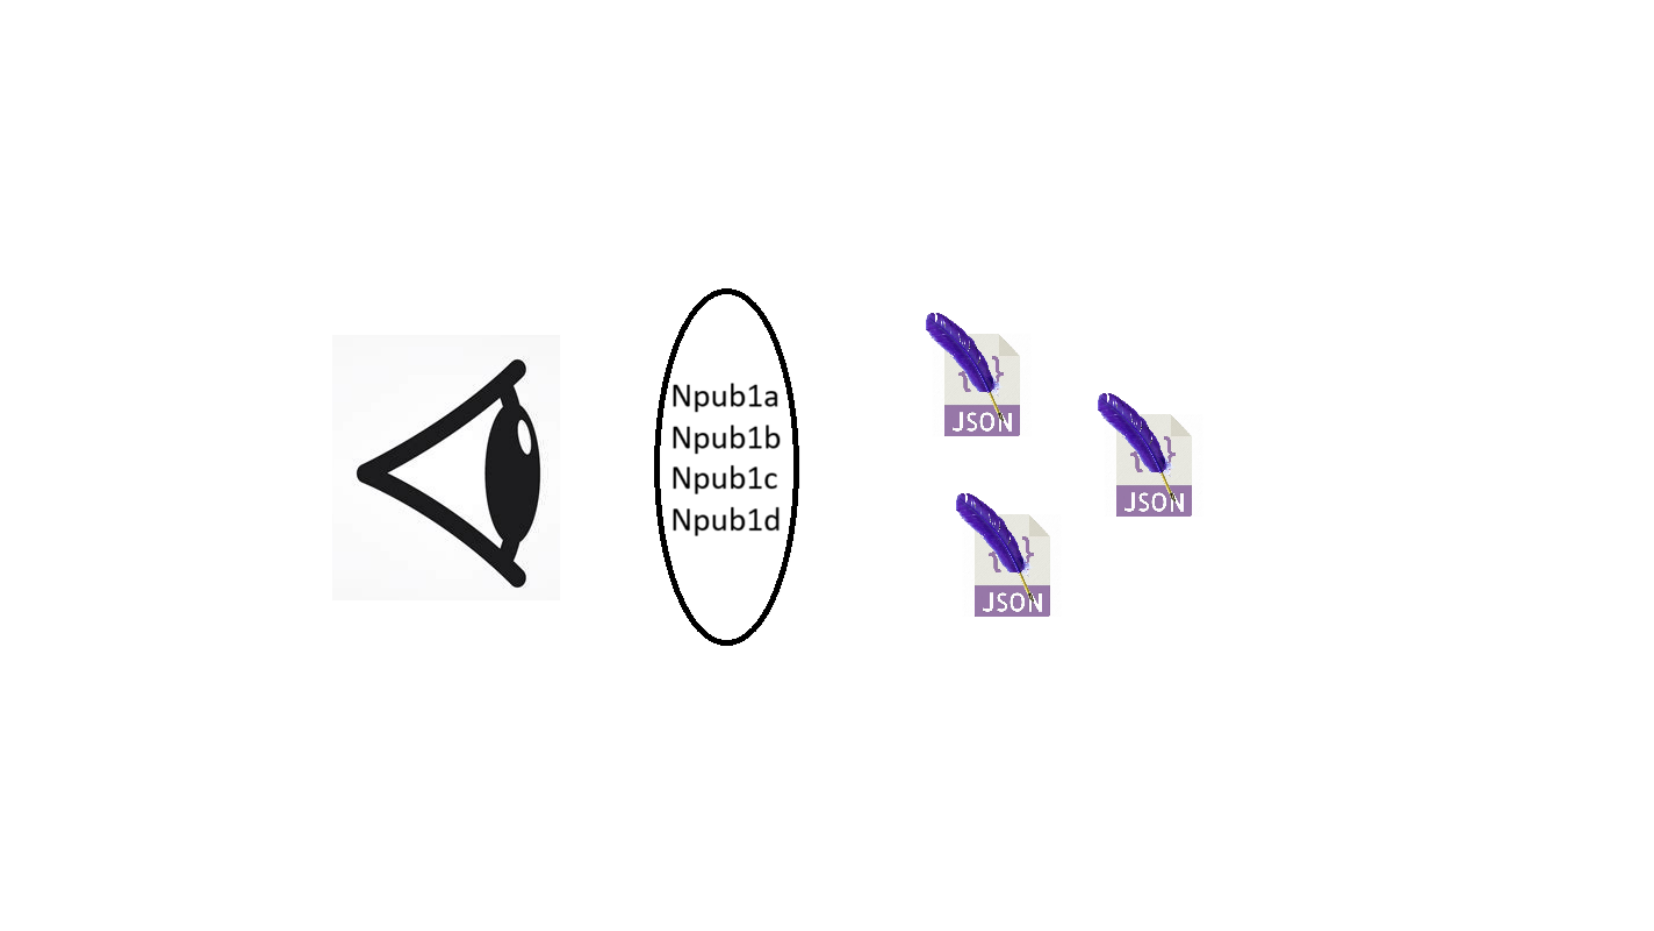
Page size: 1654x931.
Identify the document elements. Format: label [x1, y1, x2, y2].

picture [236, 200, 1329, 739]
